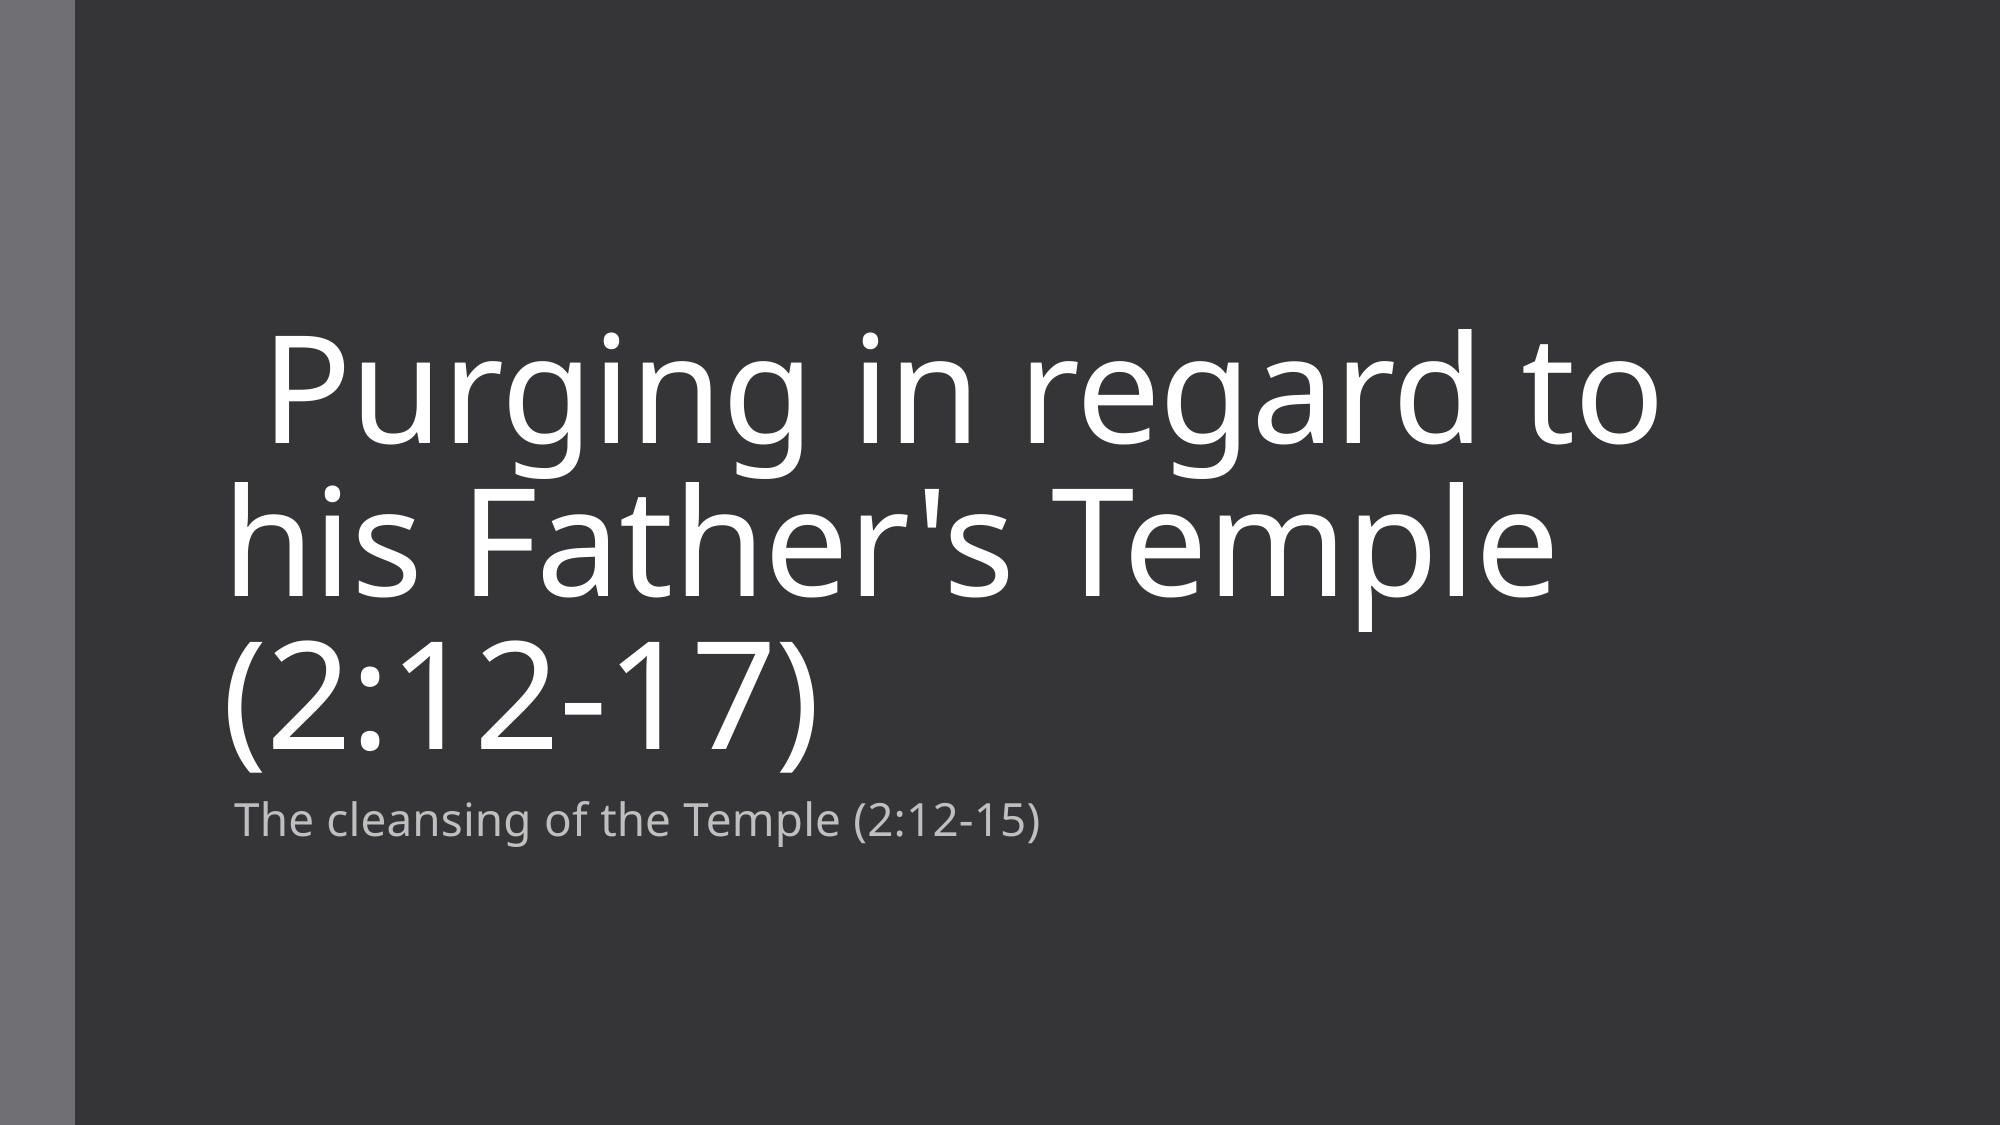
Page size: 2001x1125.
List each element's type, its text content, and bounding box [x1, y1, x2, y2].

title Purging in regard to his Father's Temple (2:12-17) [206, 124, 1752, 787]
subtitle The cleansing of the Temple (2:12-15) [206, 787, 1752, 1066]
